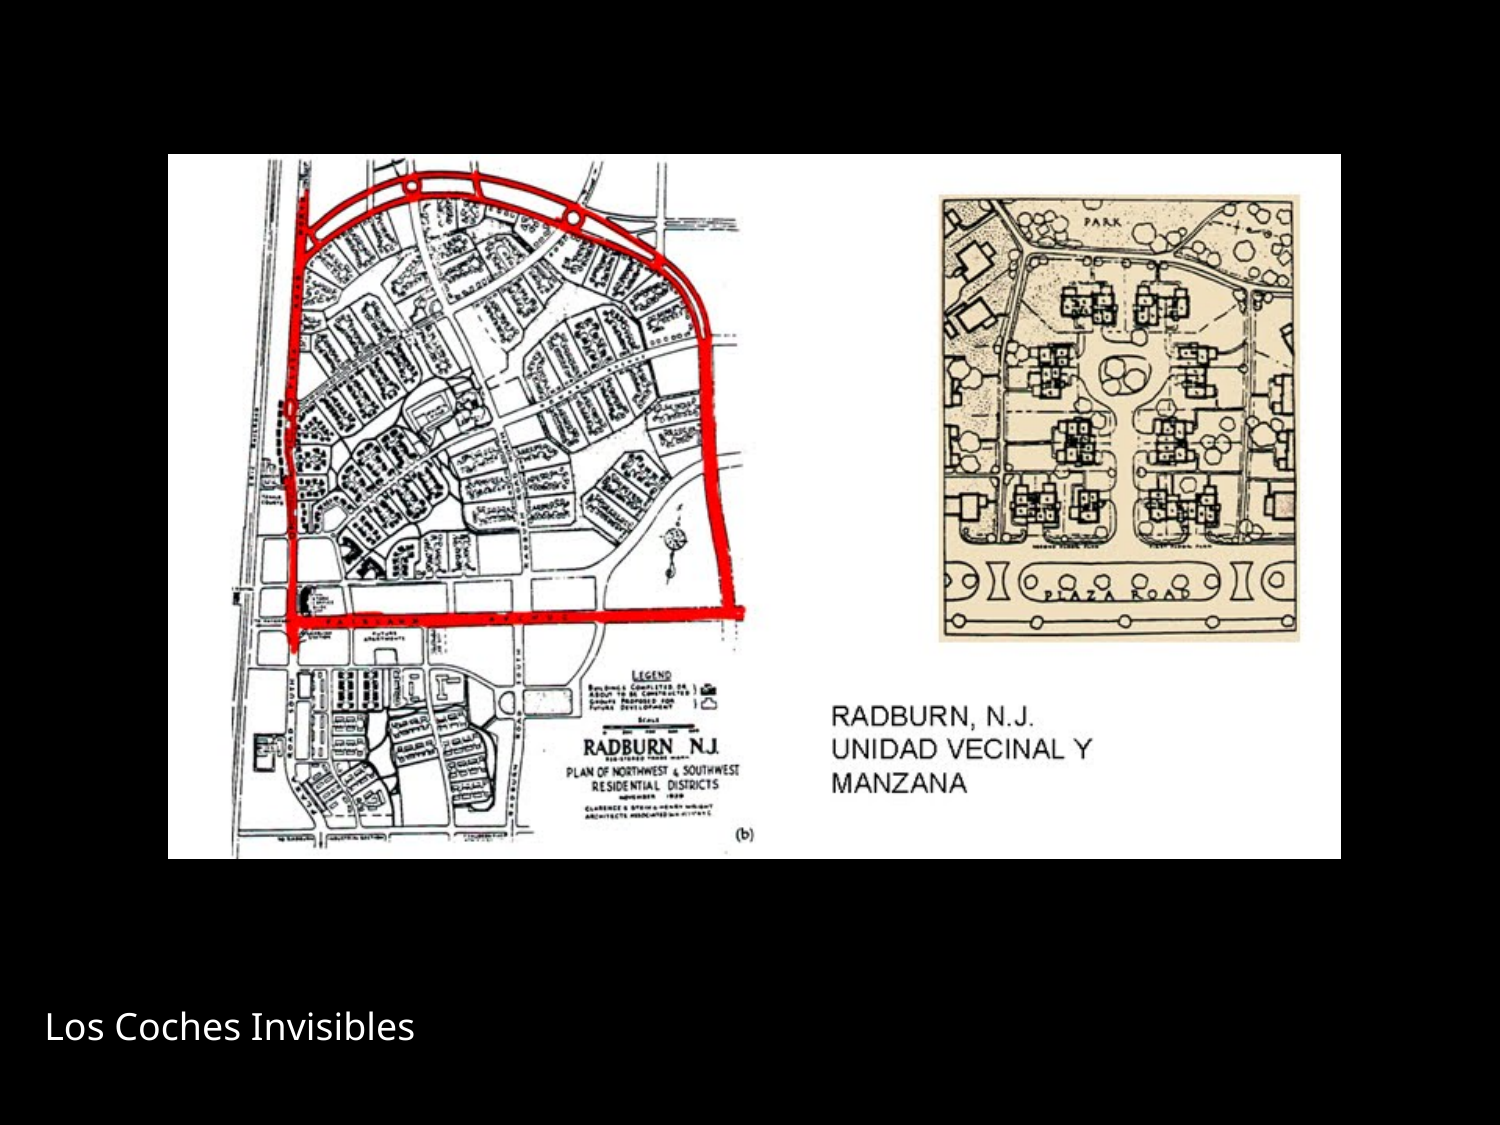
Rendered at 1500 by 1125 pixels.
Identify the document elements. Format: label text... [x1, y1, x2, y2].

text_box Los Coches Invisibles [29, 995, 975, 1056]
picture [168, 155, 1341, 859]
